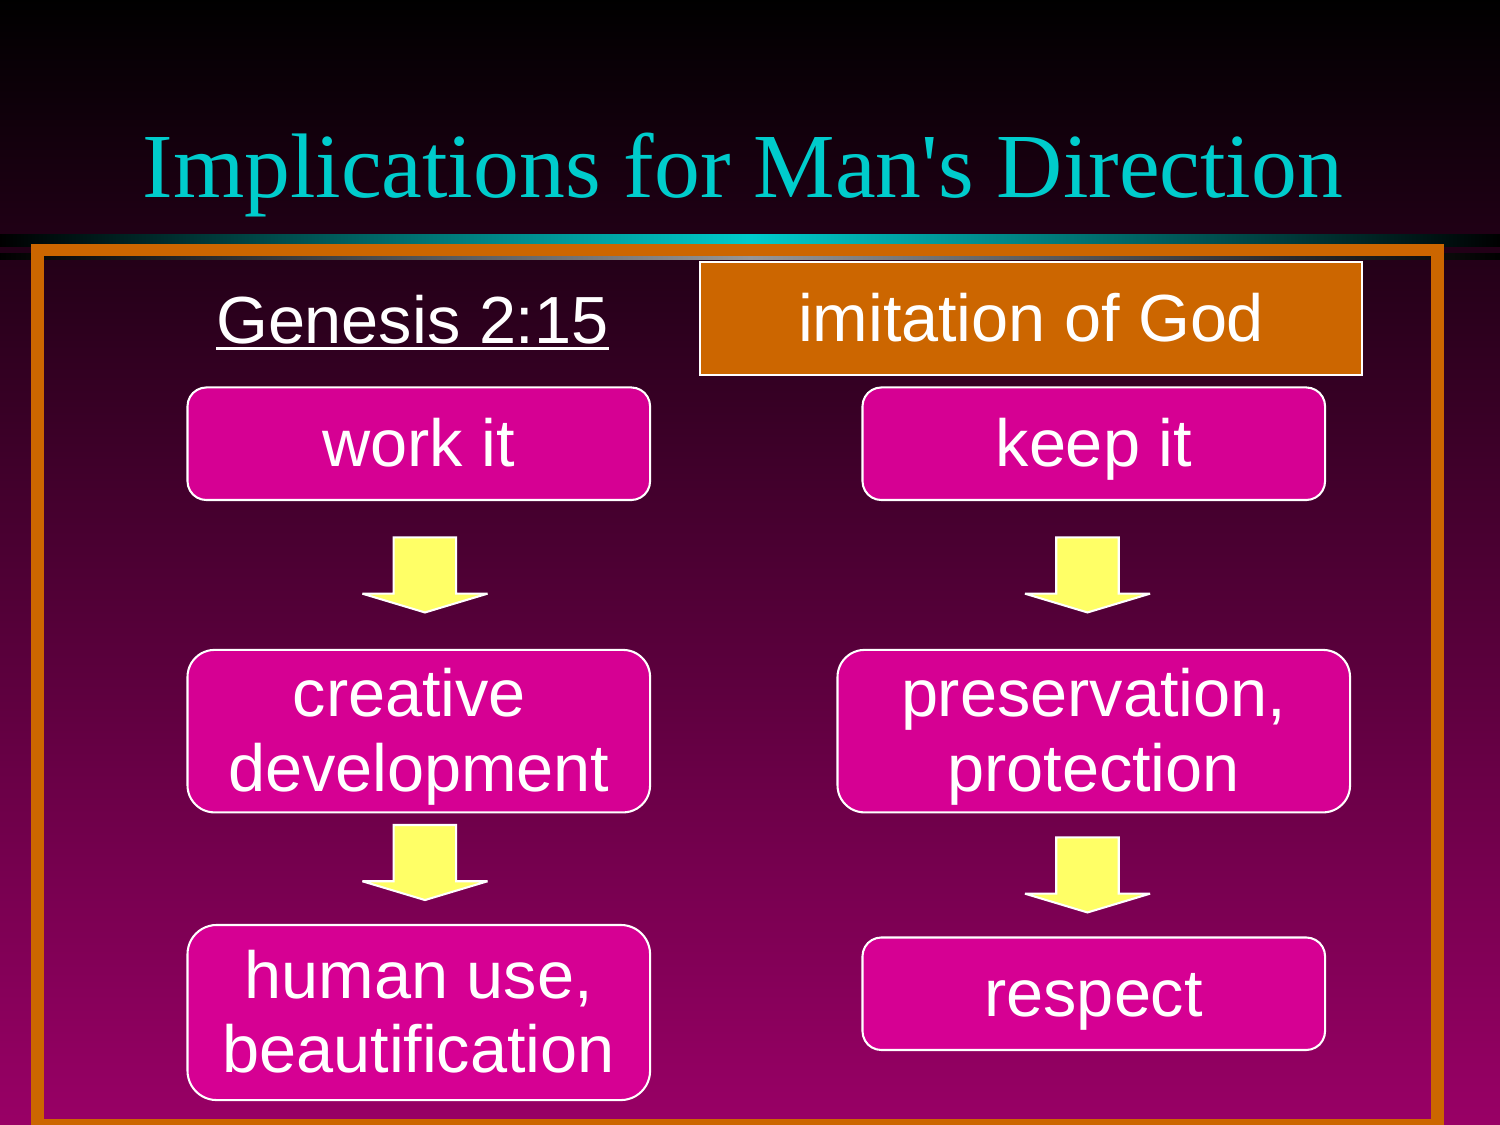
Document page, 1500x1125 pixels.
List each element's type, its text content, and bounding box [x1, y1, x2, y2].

text_box creative development [187, 649, 651, 813]
title Implications for Man's Direction [99, 37, 1388, 225]
text_box human use, beautification [187, 924, 651, 1101]
text_box Genesis 2:15 [201, 274, 624, 366]
text_box [1025, 837, 1151, 913]
text_box preservation, protection [837, 649, 1351, 813]
text_box [362, 537, 488, 613]
text_box [362, 825, 488, 901]
text_box [1025, 537, 1151, 613]
text_box imitation of God [699, 262, 1363, 375]
text_box keep it [862, 387, 1326, 501]
text_box respect [862, 937, 1326, 1051]
text_box work it [187, 387, 651, 501]
